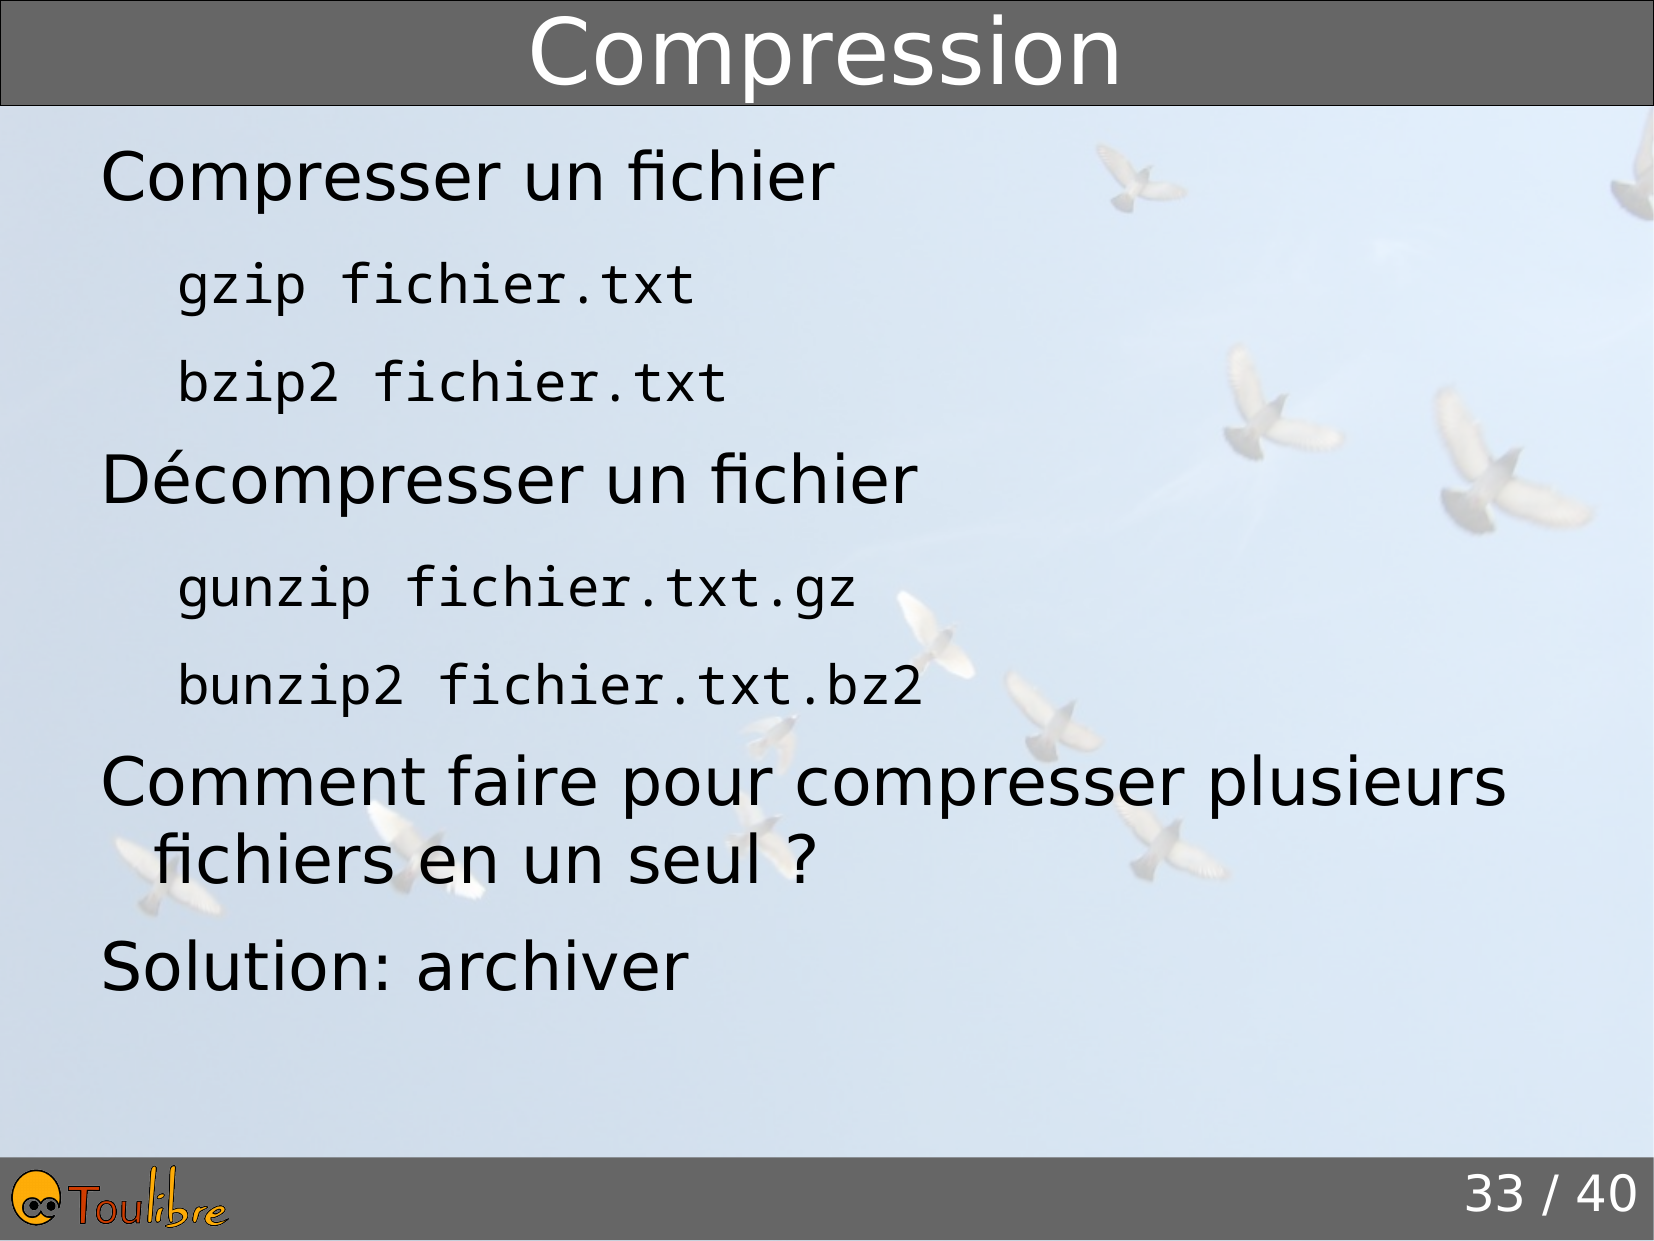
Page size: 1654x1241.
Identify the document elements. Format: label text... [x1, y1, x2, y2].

title Compression [0, 0, 1654, 107]
list Compresser un fichier gzip fichier.txt bzip2 fichier.txt Décompresser un fichier gunzip fichier.txt.gz bunzip2 fichier.txt.bz2 Comment faire pour compresser plusieurs fichiers en un seul ? Solution: archiver [82, 138, 1571, 1094]
picture [11, 1165, 229, 1228]
